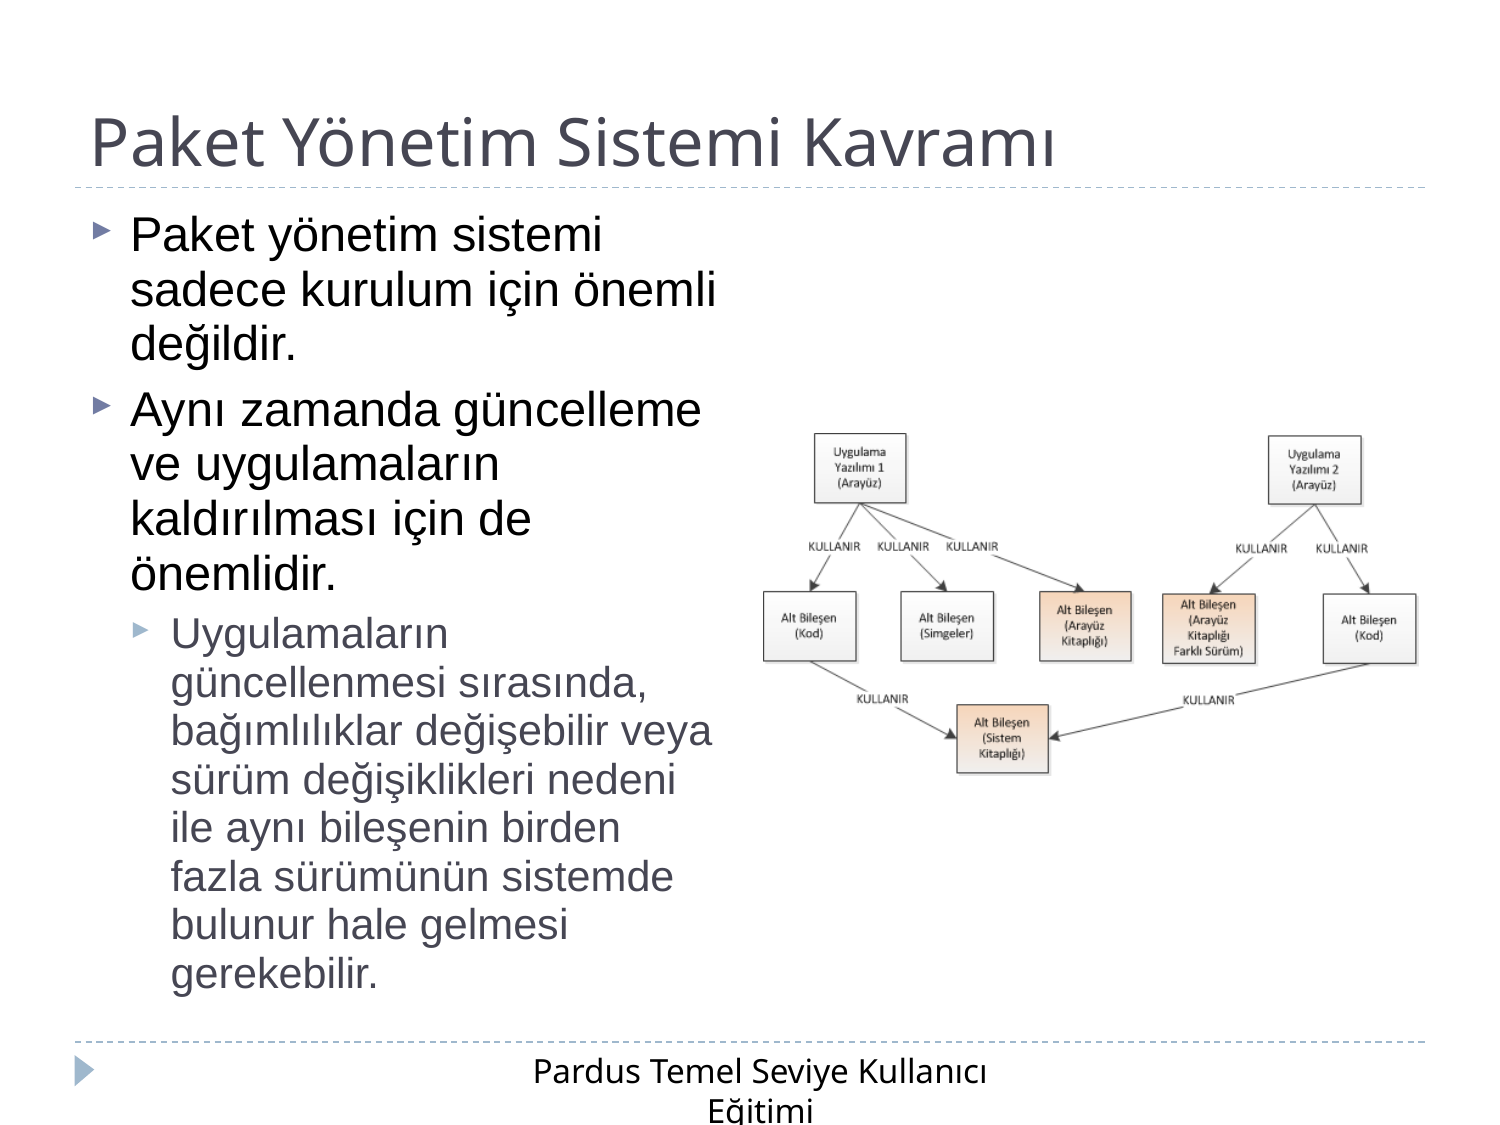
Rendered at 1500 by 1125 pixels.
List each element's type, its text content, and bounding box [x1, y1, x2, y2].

title Paket Yönetim Sistemi Kavramı [75, 37, 1425, 188]
list Paket yönetim sistemi sadece kurulum için önemli değildir. Aynı zamanda güncelleme ve uygulamaların kaldırılması için de önemlidir. Uygulamaların güncellenmesi sırasında, bağımlılıklar değişebilir veya sürüm değişiklikleri nedeni ile aynı bileşenin birden fazla sürümünün sistemde bulunur hale gelmesi gerekebilir. [75, 200, 738, 1010]
picture [763, 433, 1419, 776]
